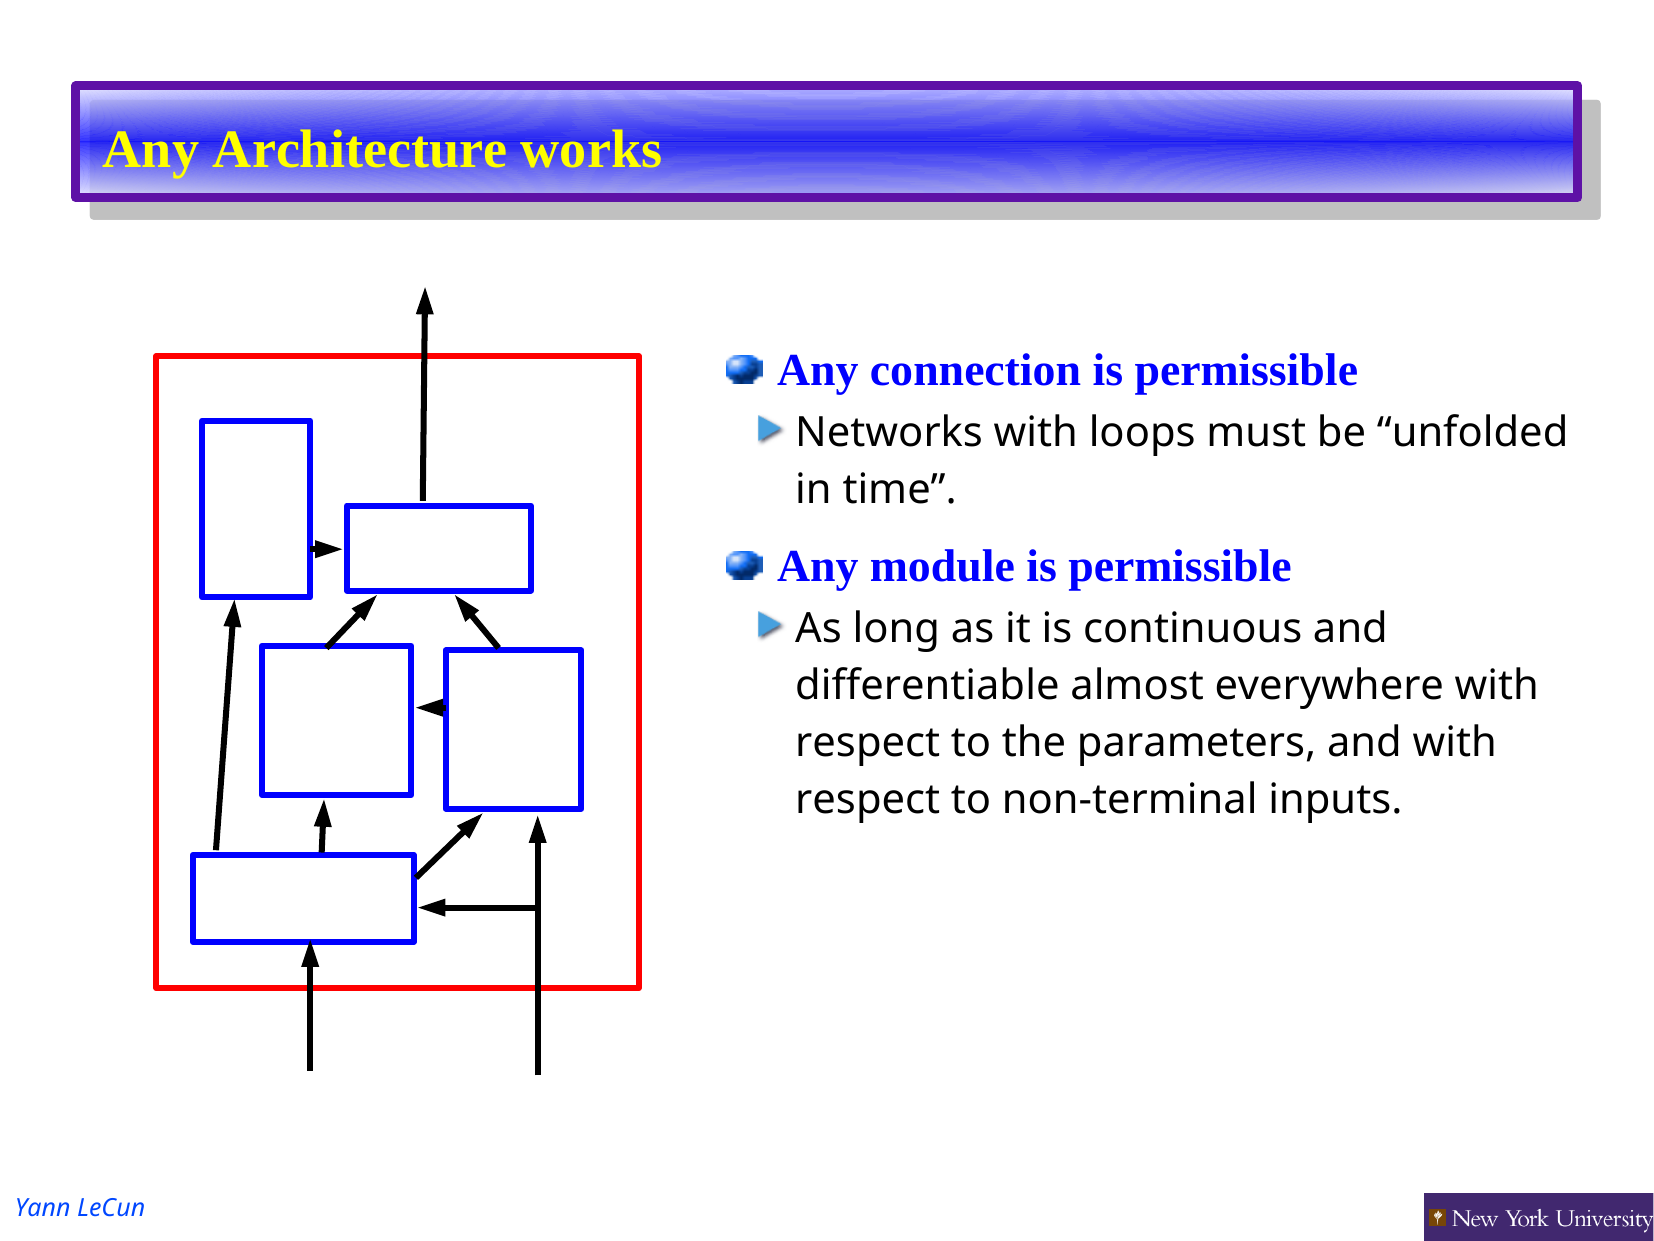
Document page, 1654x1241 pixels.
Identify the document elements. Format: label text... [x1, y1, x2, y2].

title Any Architecture works [75, 85, 1578, 198]
list Any connection is permissible Networks with loops must be “unfolded in time”. Any module is permissible As long as it is continuous and differentiable almost everywhere with respect to the parameters, and with respect to non-terminal inputs. [726, 344, 1576, 1064]
picture [1424, 1193, 1654, 1241]
